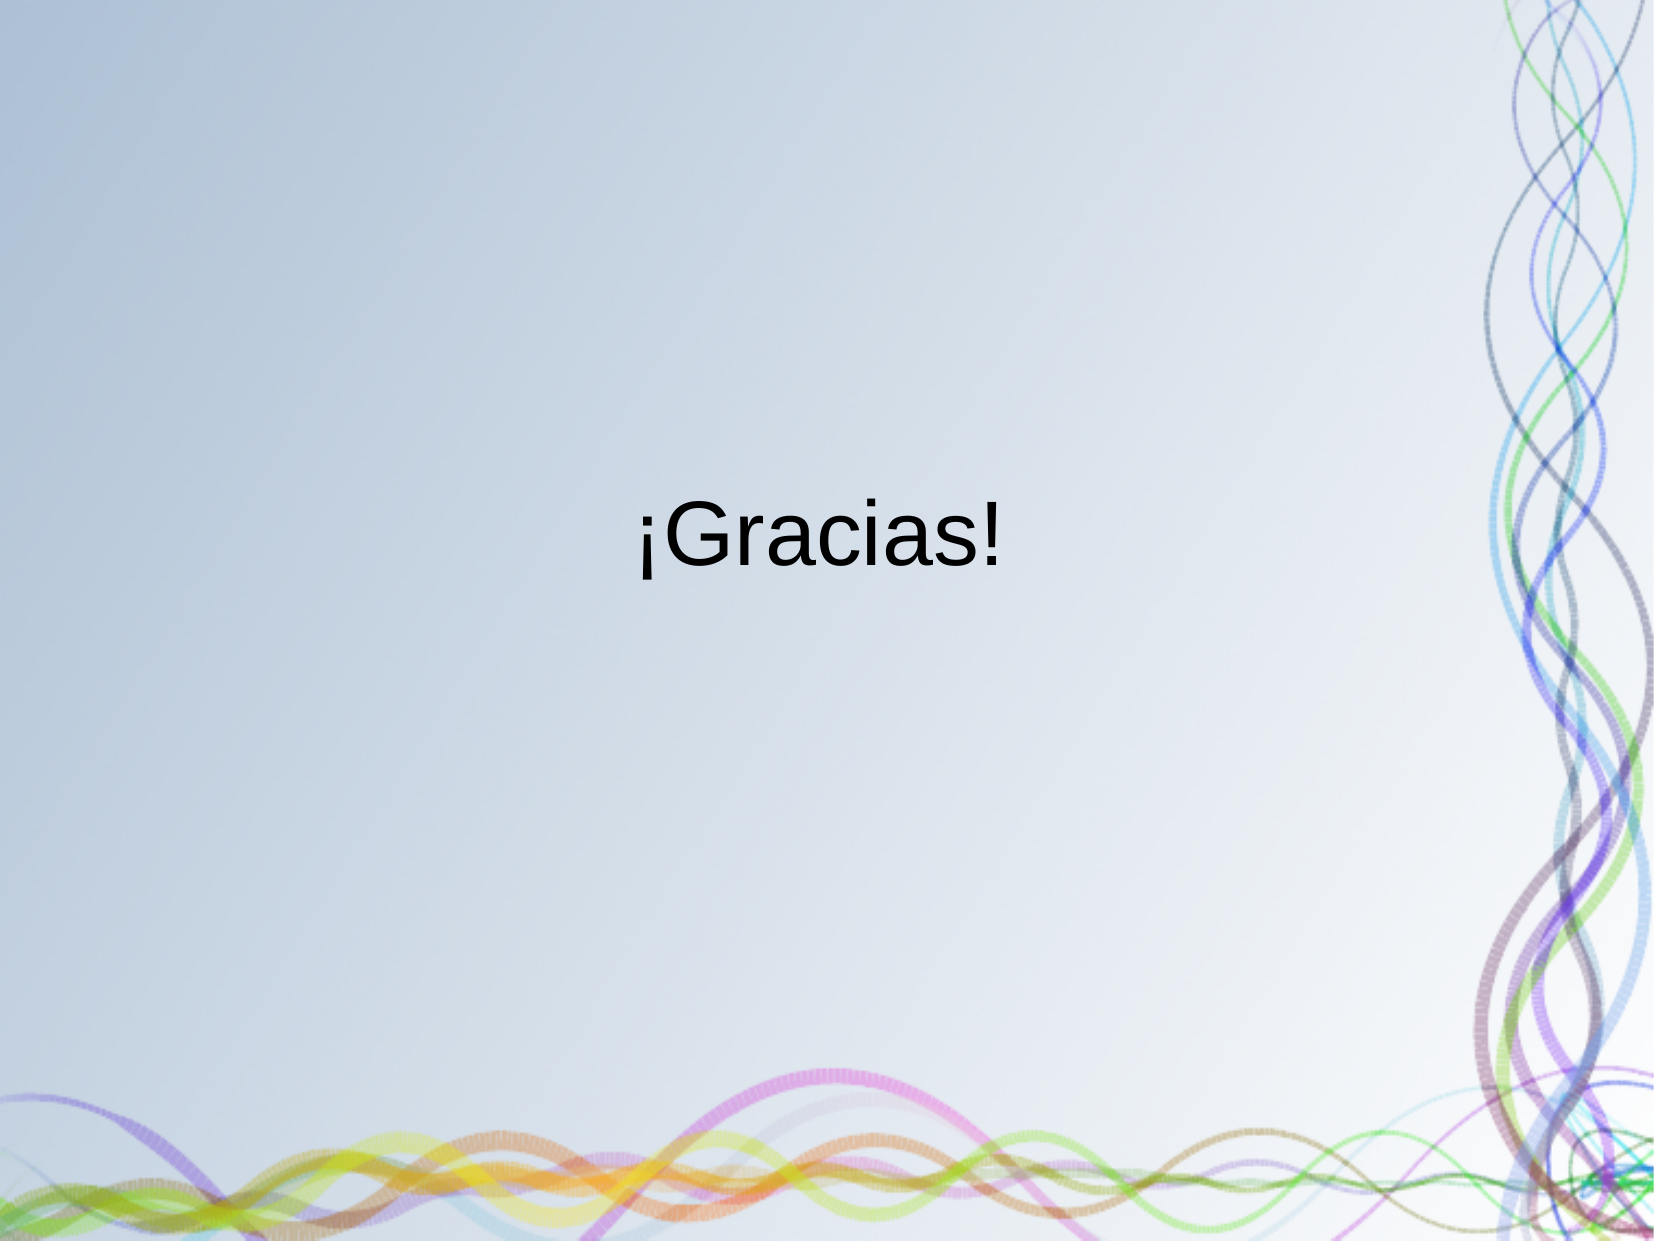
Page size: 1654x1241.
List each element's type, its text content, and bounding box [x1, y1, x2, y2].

title ¡Gracias! [75, 430, 1564, 638]
picture [0, 0, 1654, 1241]
